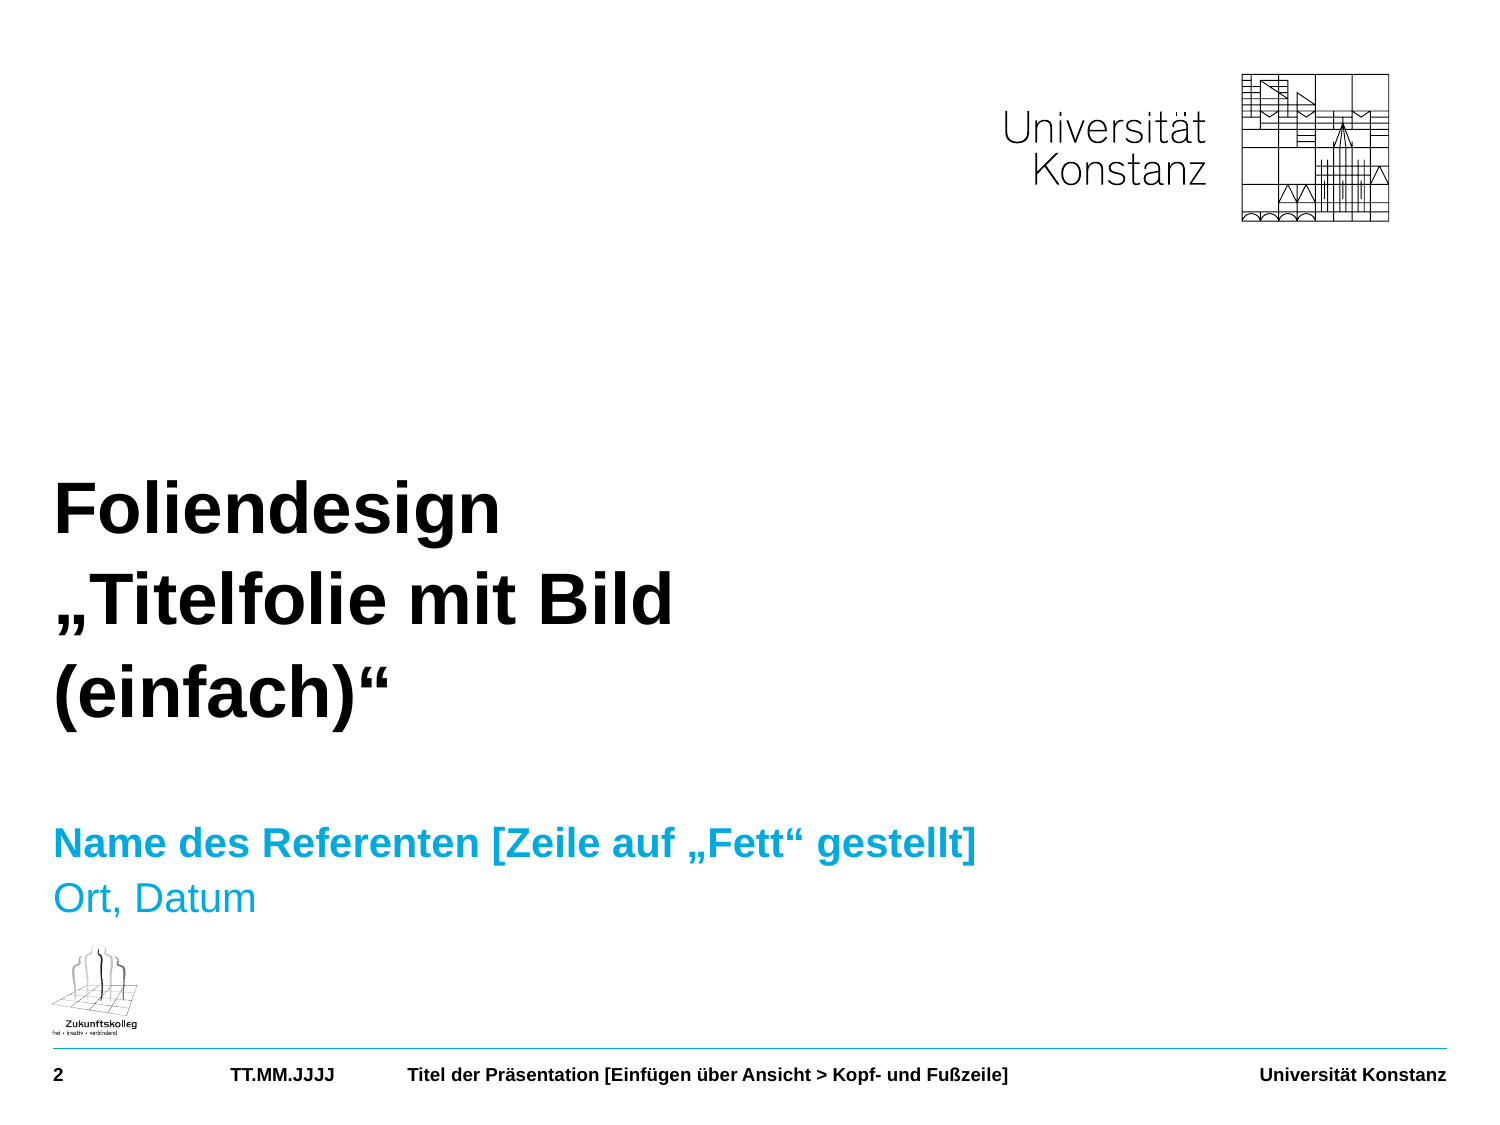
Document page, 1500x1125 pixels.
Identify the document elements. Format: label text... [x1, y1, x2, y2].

title Foliendesign „Titelfolie mit Bild (einfach)“ [53, 277, 810, 733]
list Name des Referenten [Zeile auf „Fett“ gestellt] Ort, Datum [53, 744, 1093, 922]
